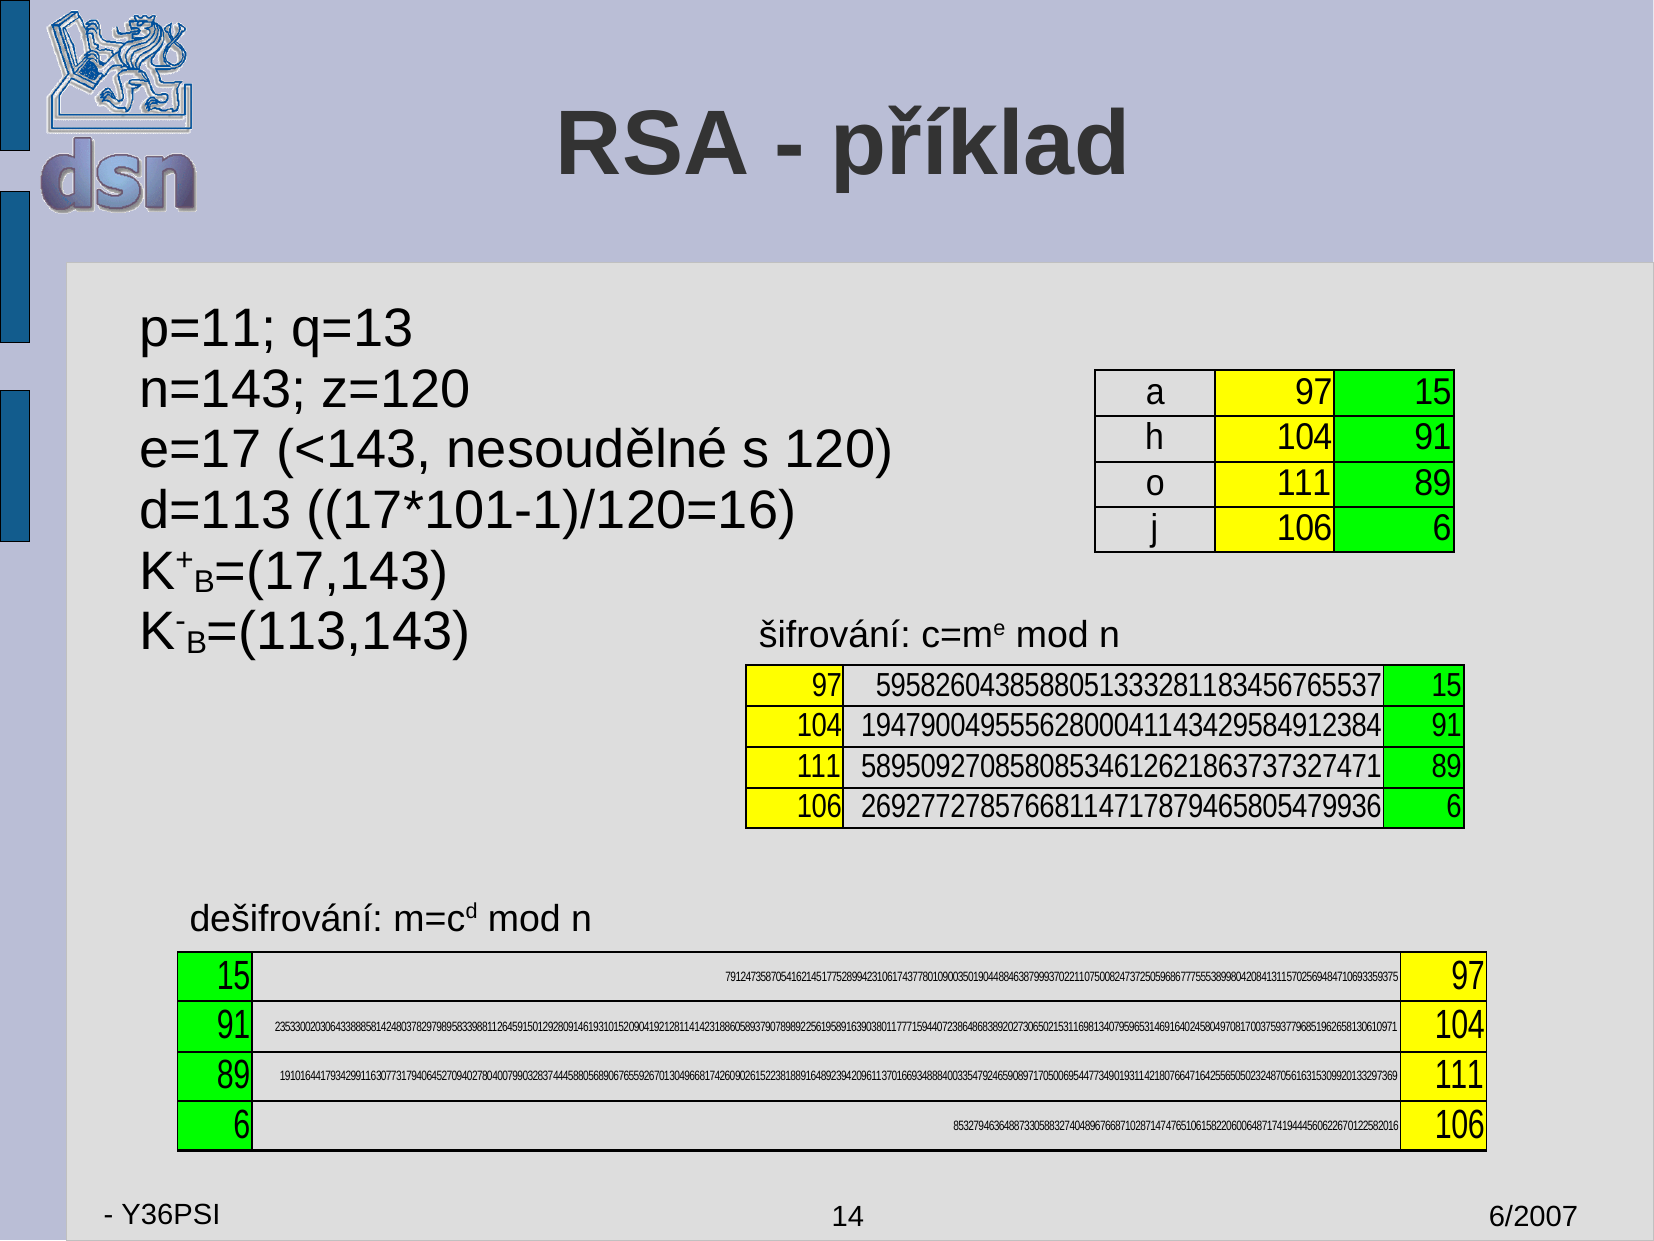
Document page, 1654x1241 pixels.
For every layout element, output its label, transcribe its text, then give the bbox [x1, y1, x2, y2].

text_box dešifrování: m=cd mod n [174, 889, 607, 949]
text_box šifrování: c=me mod n [744, 606, 1135, 665]
list p=11; q=13 n=143; z=120 e=17 (<143, nesoudělné s 120) d=113 ((17*101-1)/120=16) K+B=(17,143) K-B=(113,143) [121, 297, 1534, 729]
picture [10, 10, 223, 230]
chart [744, 663, 1465, 830]
title RSA - příklad [210, 39, 1478, 247]
chart [175, 949, 1596, 1153]
chart [1093, 368, 1455, 554]
